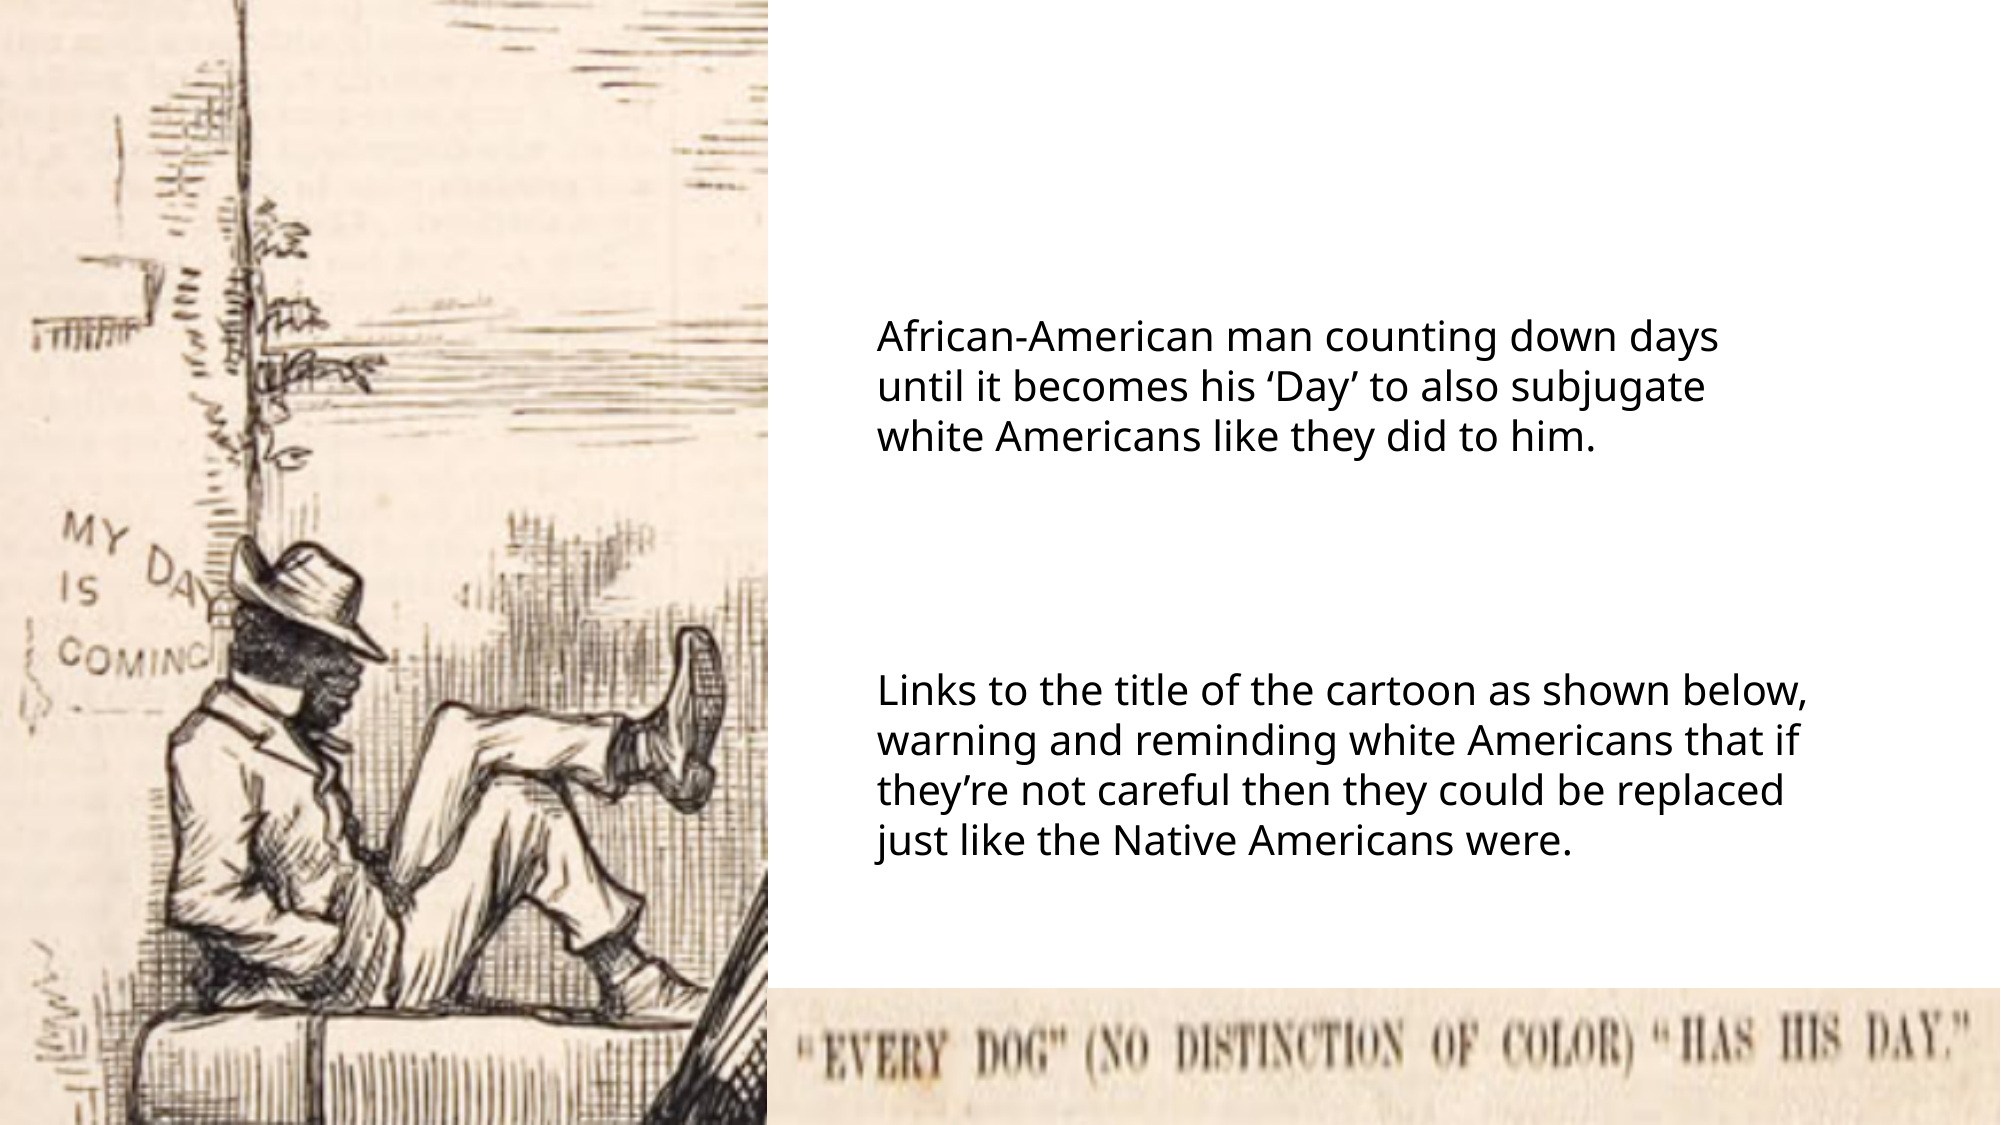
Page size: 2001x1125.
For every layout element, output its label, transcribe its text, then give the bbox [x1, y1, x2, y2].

picture [0, 0, 2000, 1125]
text_box African-American man counting down days until it becomes his ‘Day’ to also subjugate white Americans like they did to him. [861, 302, 1780, 469]
text_box Links to the title of the cartoon as shown below, warning and reminding white Americans that if they’re not careful then they could be replaced just like the Native Americans were. [861, 656, 1851, 874]
